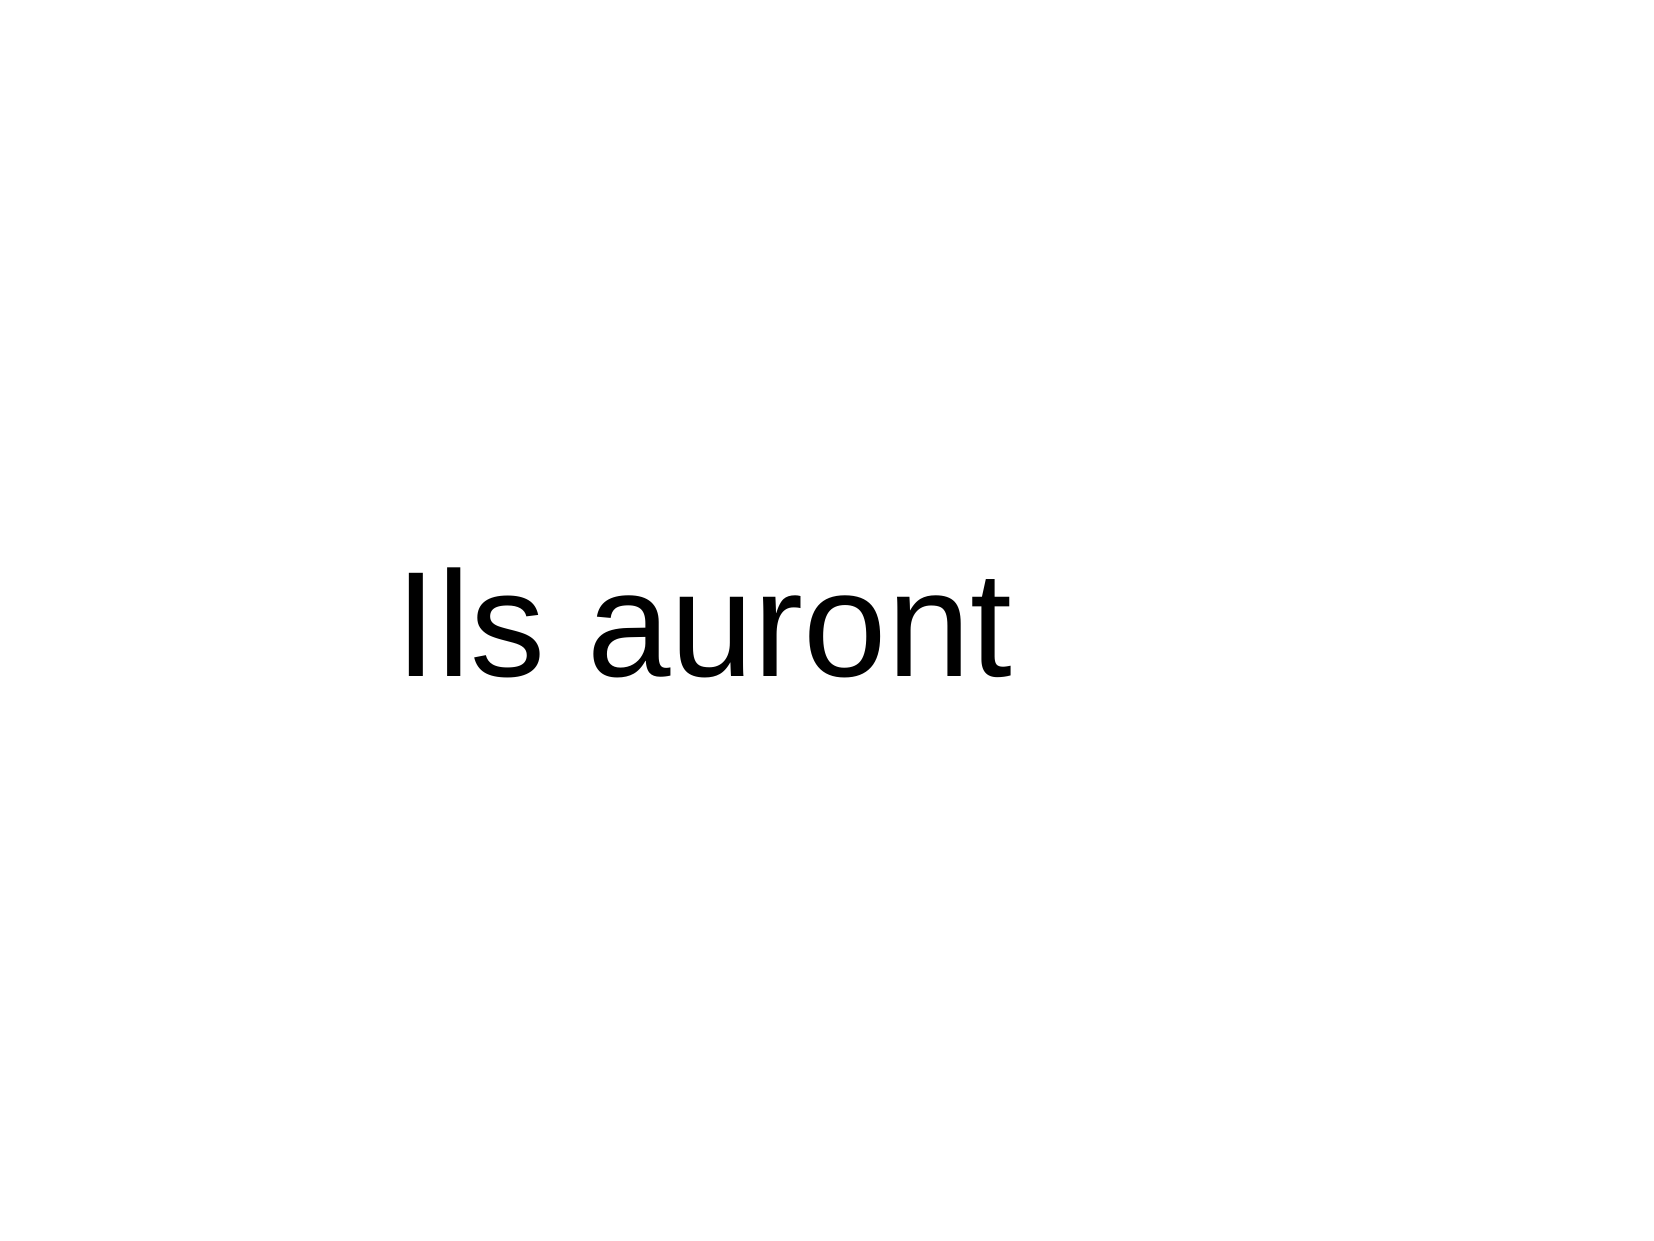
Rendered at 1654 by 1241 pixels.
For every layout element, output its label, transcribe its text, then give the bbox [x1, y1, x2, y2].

text_box Ils auront [380, 533, 1279, 717]
